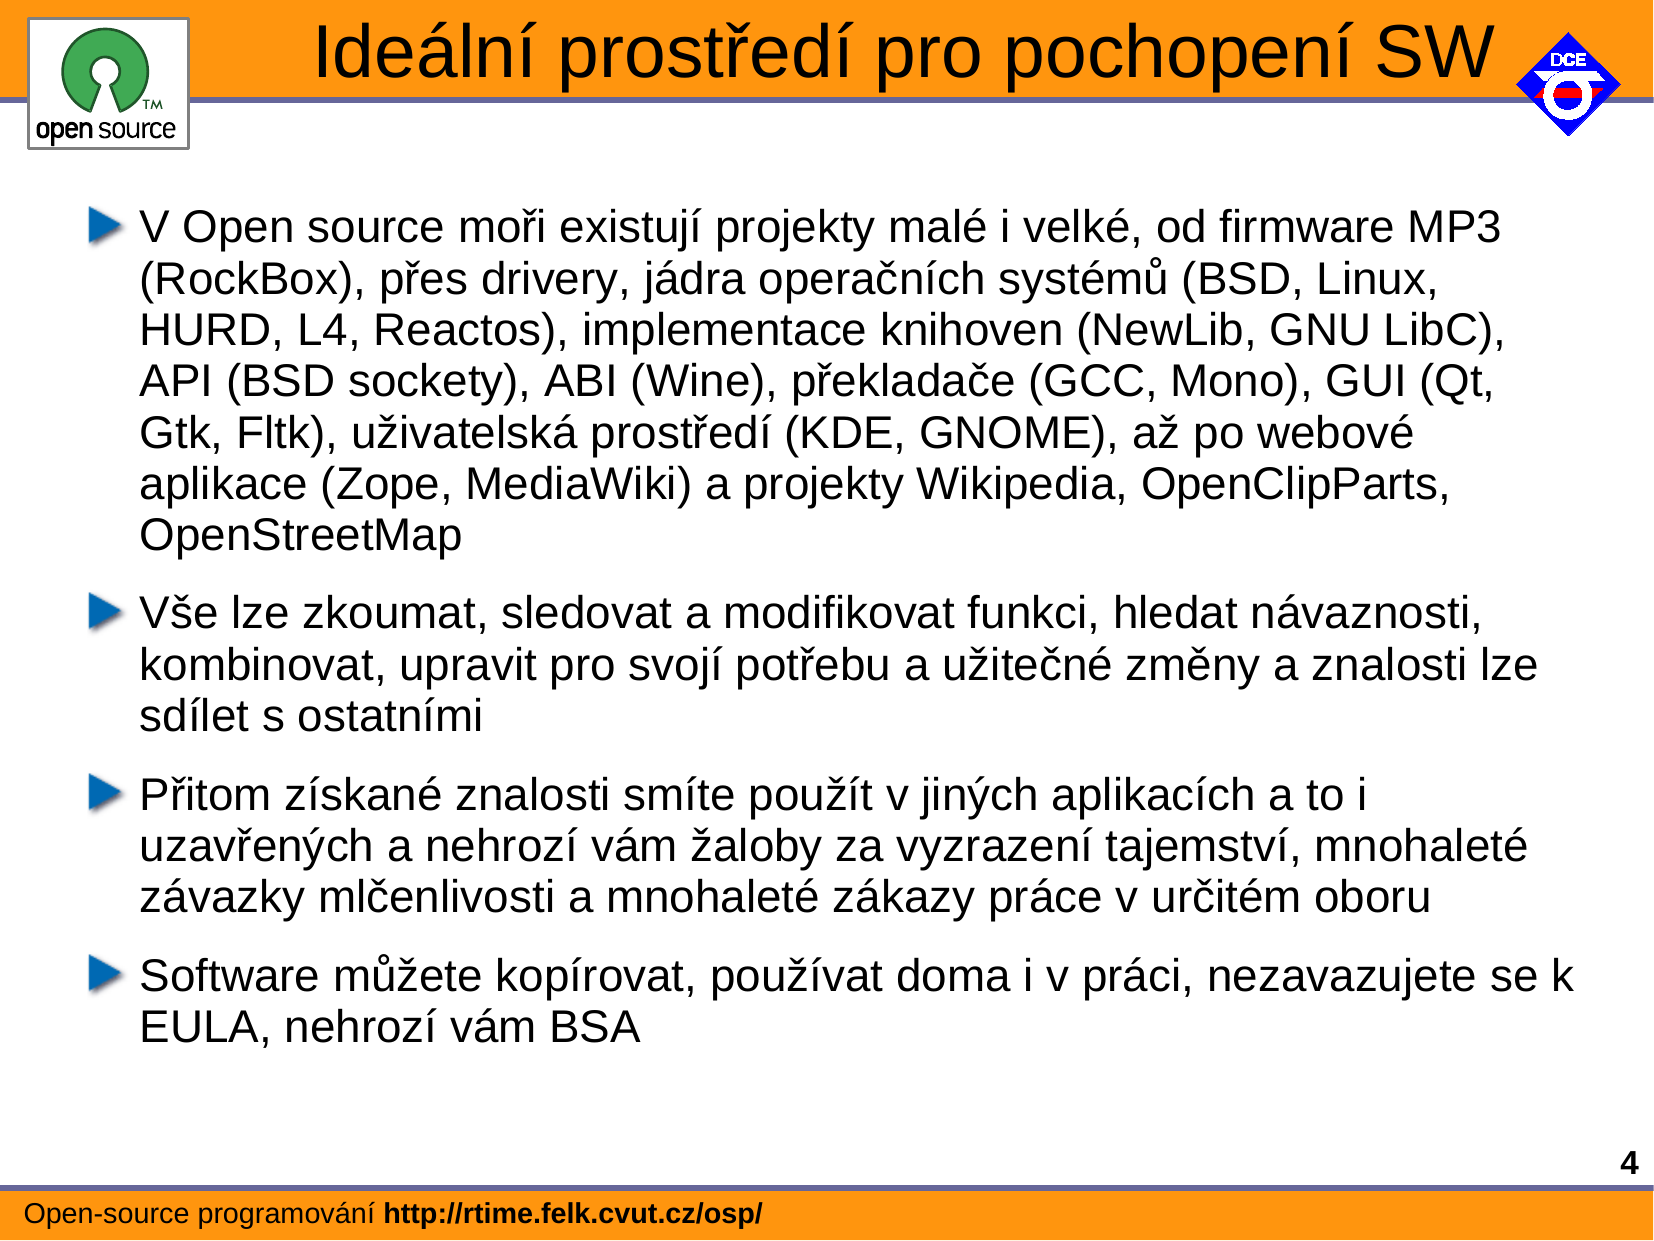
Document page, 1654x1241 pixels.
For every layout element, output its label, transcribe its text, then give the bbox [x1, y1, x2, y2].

title Ideální prostředí pro pochopení SW [178, 4, 1631, 98]
list V Open source moři existují projekty malé i velké, od firmware MP3 (RockBox), přes drivery, jádra operačních systémů (BSD, Linux, HURD, L4, Reactos), implementace knihoven (NewLib, GNU LibC), API (BSD sockety), ABI (Wine), překladače (GCC, Mono), GUI (Qt, Gtk, Fltk), uživatelská prostředí (KDE, GNOME), až po webové aplikace (Zope, MediaWiki) a projekty Wikipedia, OpenClipParts, OpenStreetMap Vše lze zkoumat, sledovat a modifikovat funkci, hledat návaznosti, kombinovat, upravit pro svojí potřebu a užitečné změny a znalosti lze sdílet s ostatními Přitom získané znalosti smíte použít v jiných aplikacích a to i uzavřených a nehrozí vám žaloby za vyzrazení tajemství, mnohaleté závazky mlčenlivosti a mnohaleté zákazy práce v určitém oboru Software můžete kopírovat, používat doma i v práci, nezavazujete se k EULA, nehrozí vám BSA [68, 201, 1592, 1139]
